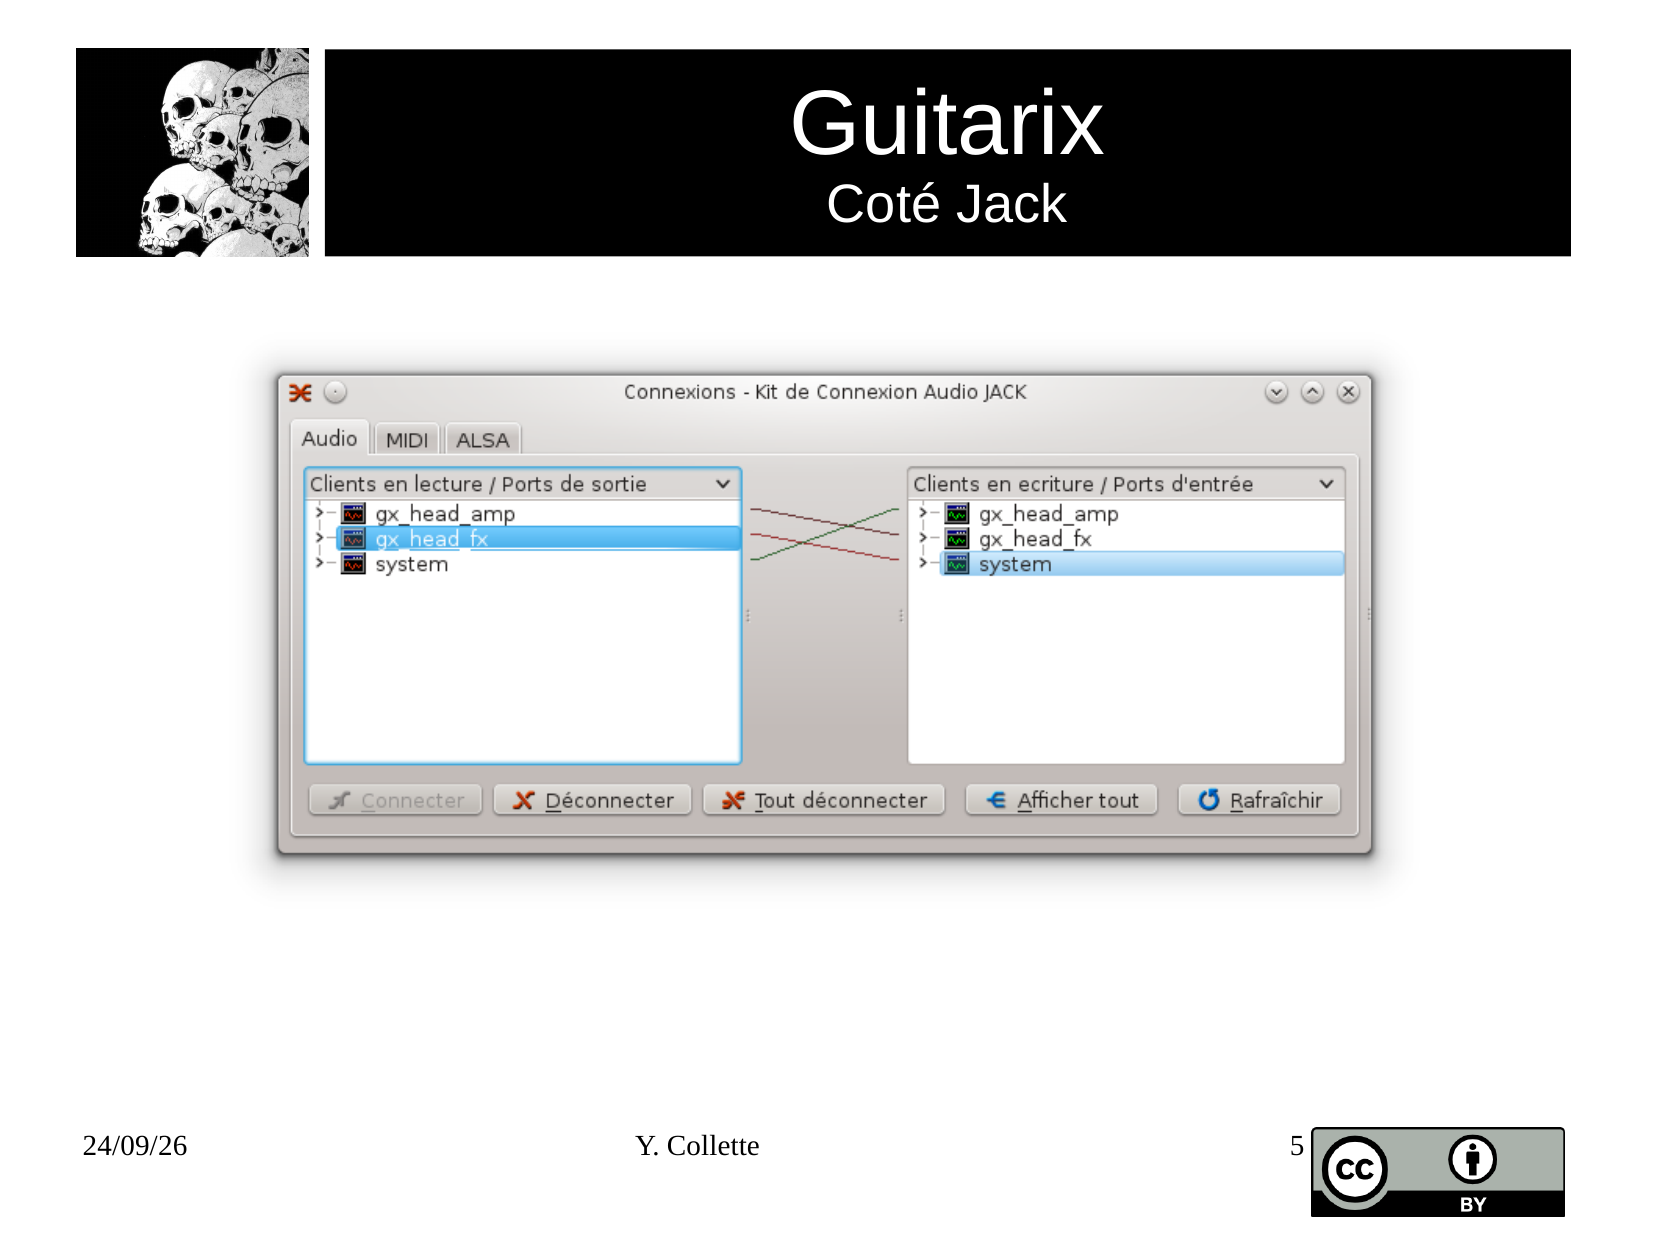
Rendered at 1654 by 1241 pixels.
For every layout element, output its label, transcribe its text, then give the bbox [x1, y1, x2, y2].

picture [1311, 1127, 1565, 1217]
title Guitarix Coté Jack [324, 49, 1571, 257]
picture [76, 48, 309, 257]
picture [216, 313, 1434, 916]
